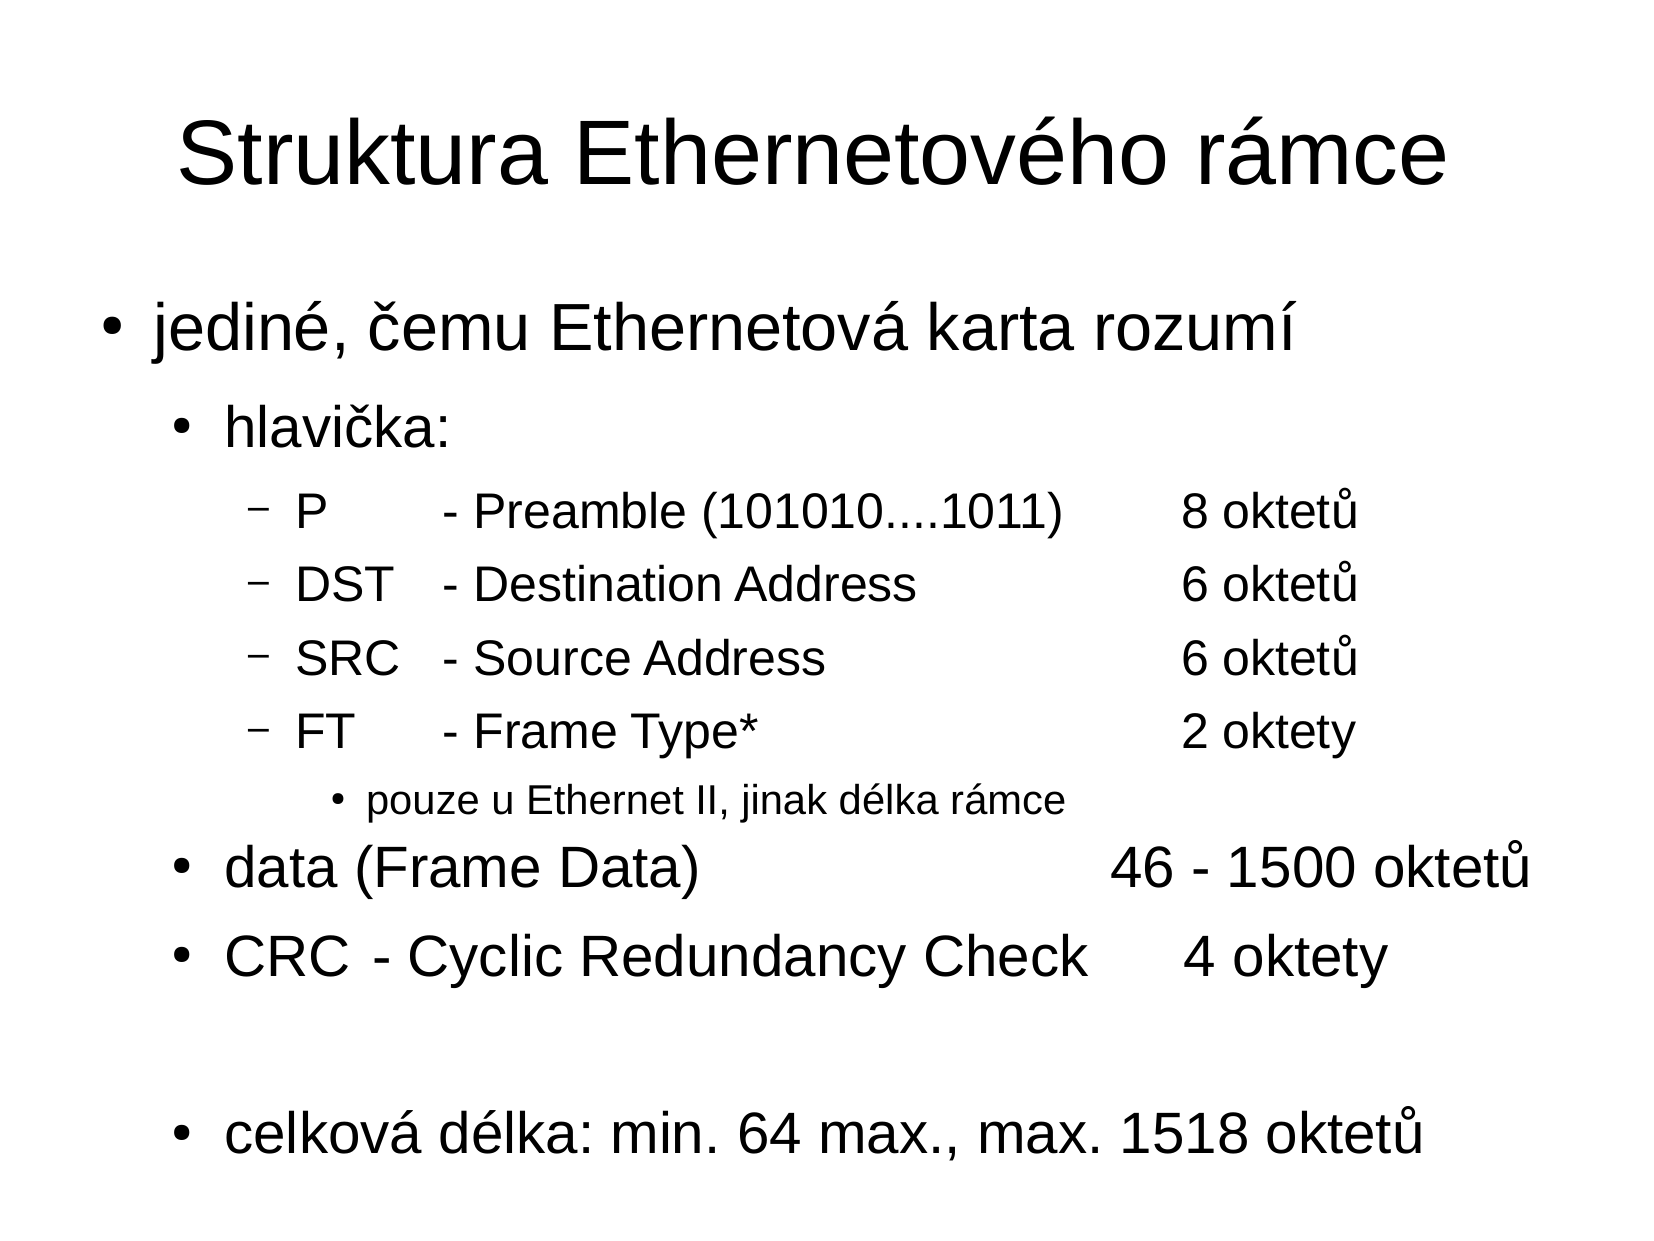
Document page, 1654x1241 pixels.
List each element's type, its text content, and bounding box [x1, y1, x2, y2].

list jediné, čemu Ethernetová karta rozumí hlavička: P - Preamble (101010....1011) 8 oktetů DST - Destination Address 6 oktetů SRC - Source Address 6 oktetů FT - Frame Type* 2 oktety pouze u Ethernet II, jinak délka rámce data (Frame Data) 46 - 1500 oktetů CRC - Cyclic Redundancy Check 4 oktety celková délka: min. 64 max., max. 1518 oktetů [82, 290, 1571, 1166]
title Struktura Ethernetového rámce [82, 49, 1571, 257]
